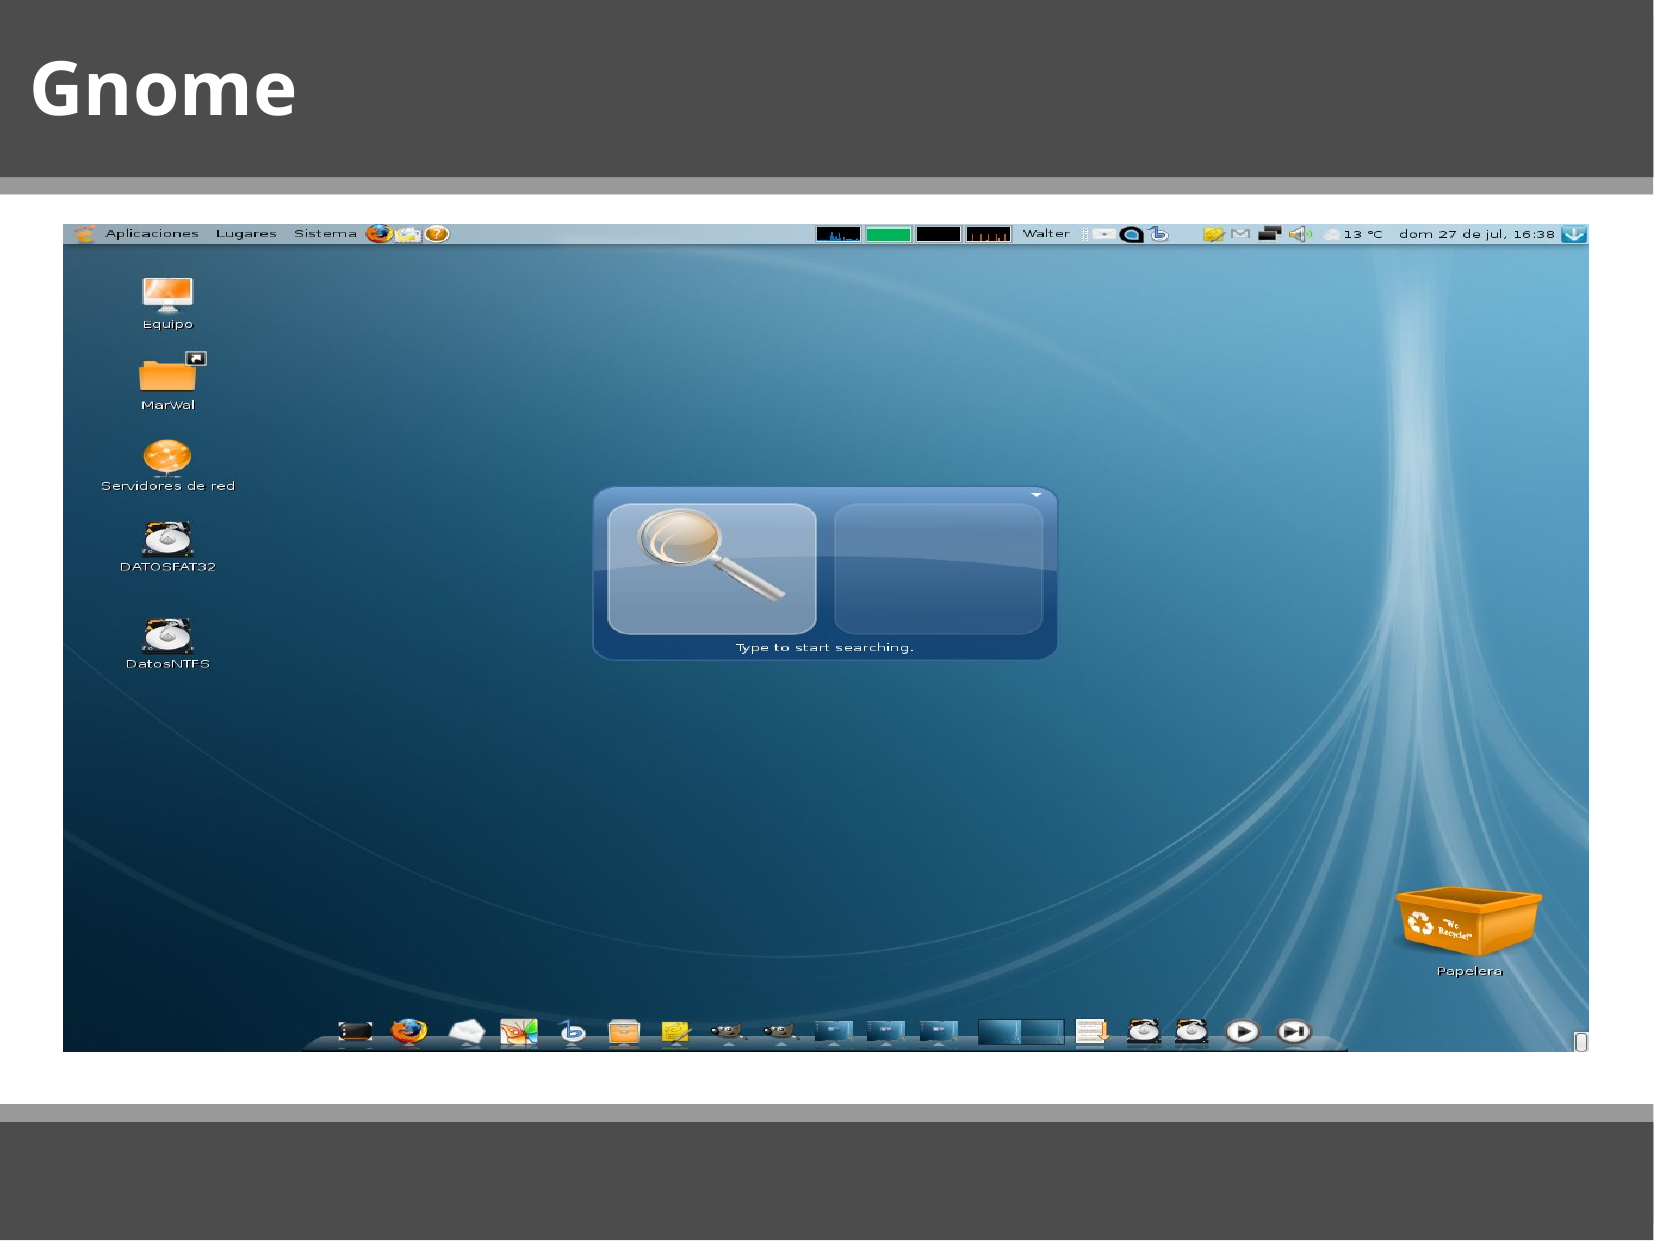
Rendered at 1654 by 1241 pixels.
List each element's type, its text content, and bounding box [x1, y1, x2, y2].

picture [63, 224, 1589, 1052]
title Gnome [29, 15, 1654, 158]
